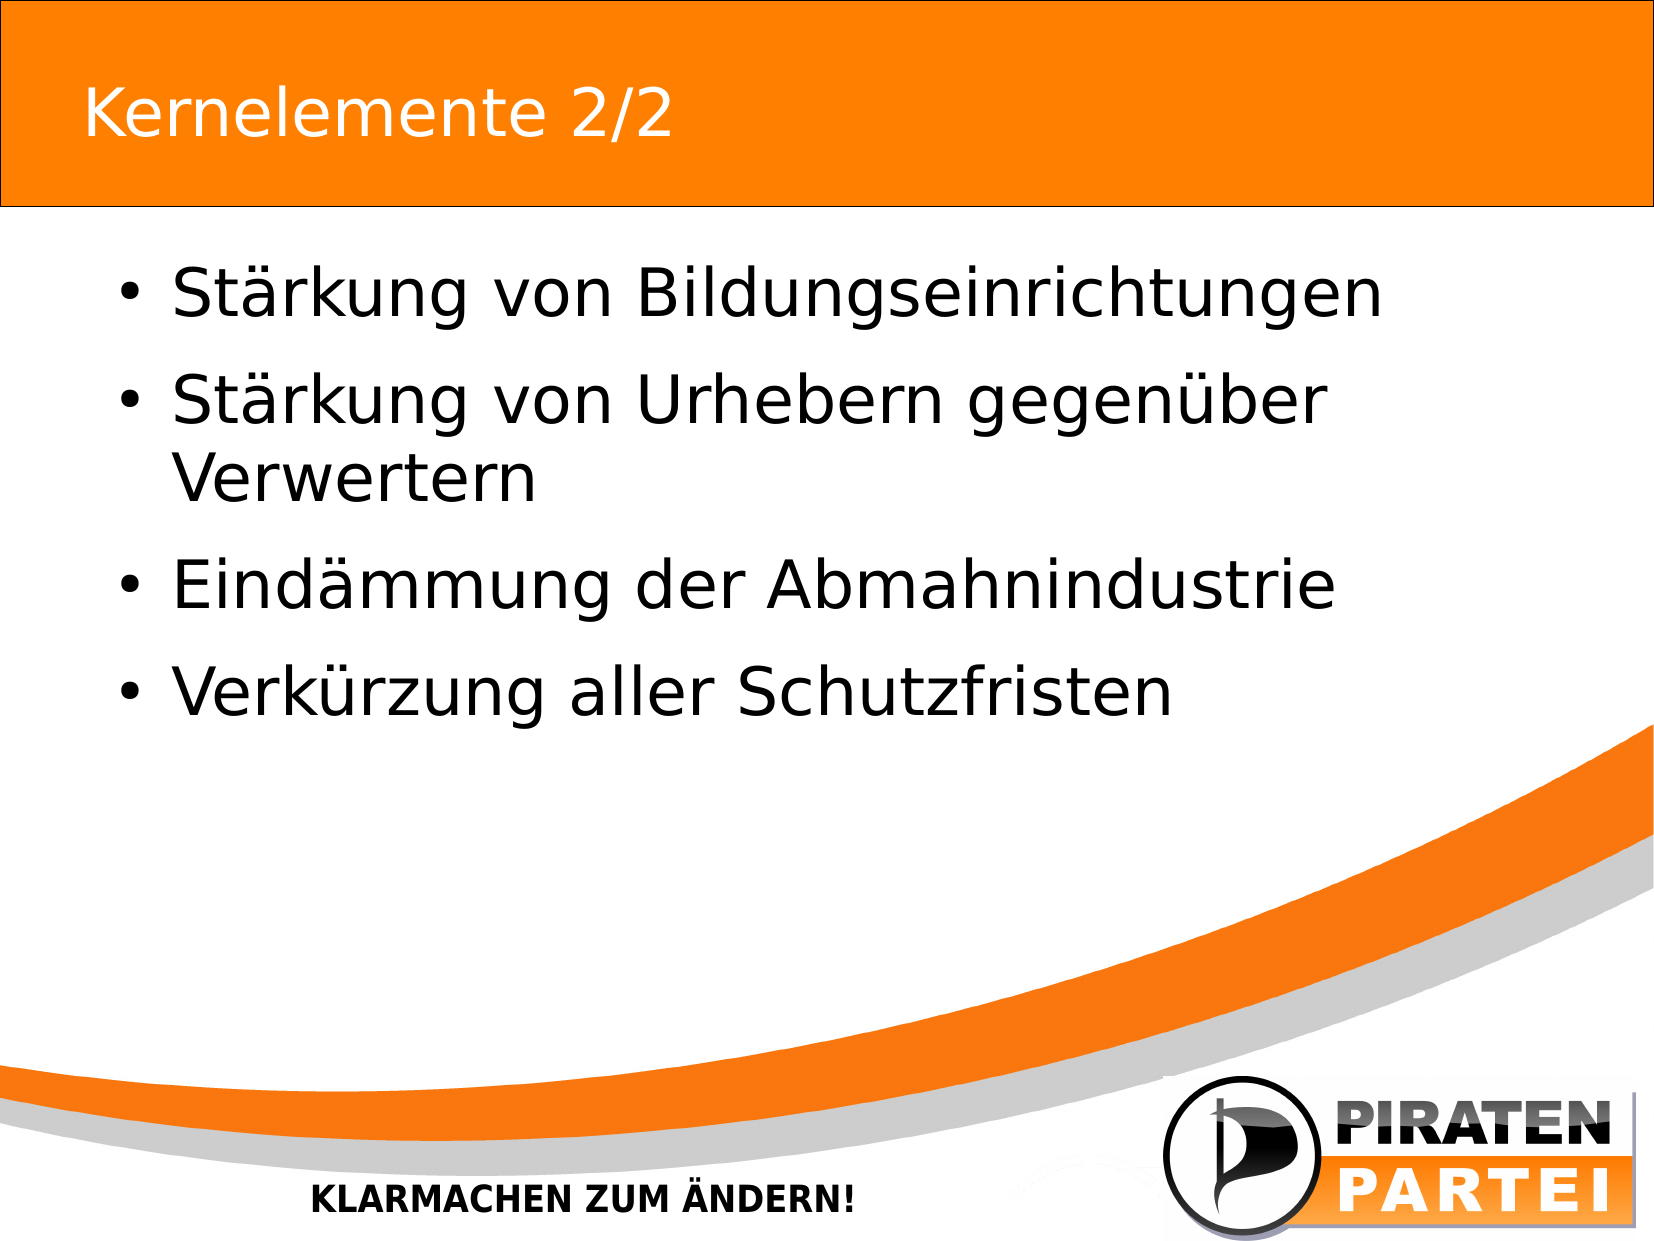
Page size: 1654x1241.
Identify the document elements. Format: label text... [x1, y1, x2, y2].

picture [796, 1190, 803, 1197]
picture [392, 1190, 399, 1197]
list Stärkung von Bildungseinrichtungen Stärkung von Urhebern gegenüber Verwertern Eindämmung der Abmahnindustrie Verkürzung aller Schutzfristen [82, 236, 1571, 1055]
picture [745, 1190, 756, 1199]
title Kernelemente 2/2 [82, 56, 1571, 170]
picture [0, 699, 1654, 1241]
